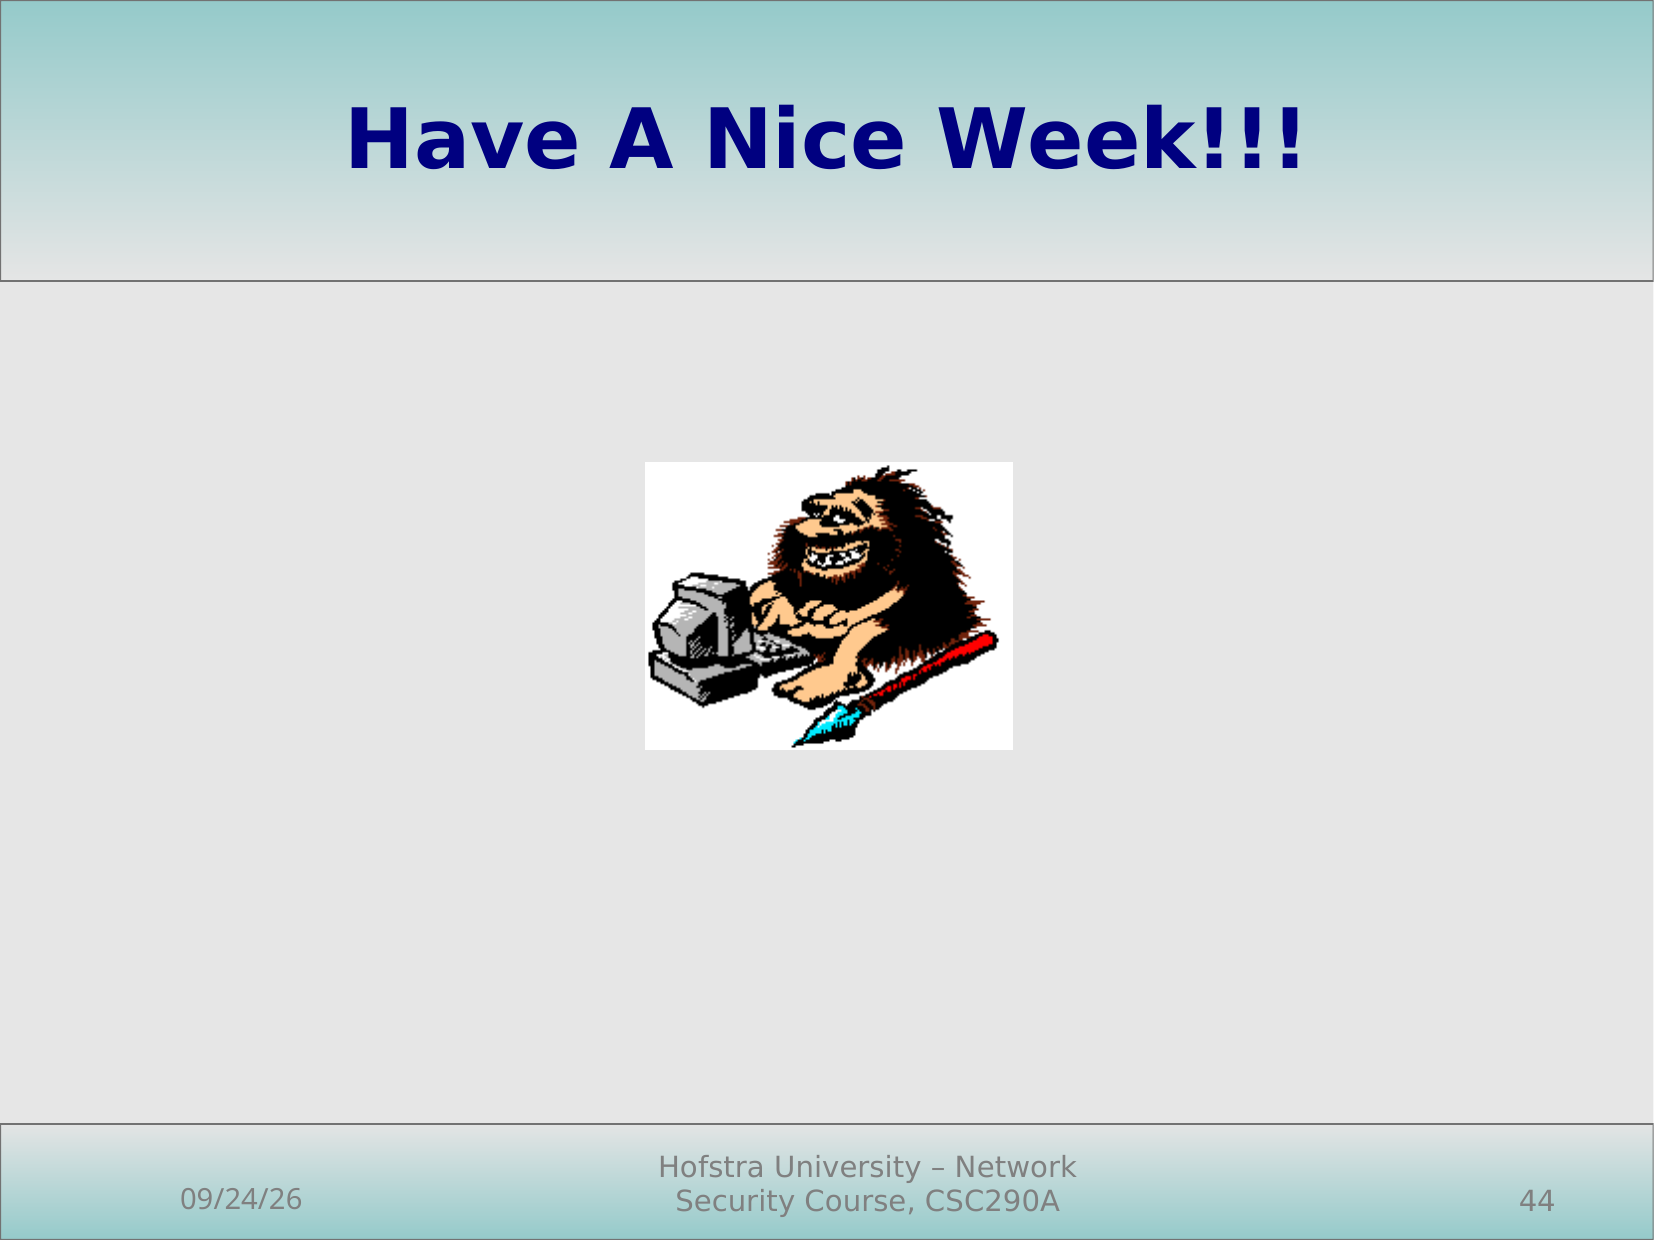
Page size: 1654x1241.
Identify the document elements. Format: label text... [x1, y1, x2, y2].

picture [645, 462, 1013, 751]
title Have A Nice Week!!! [78, 77, 1577, 203]
